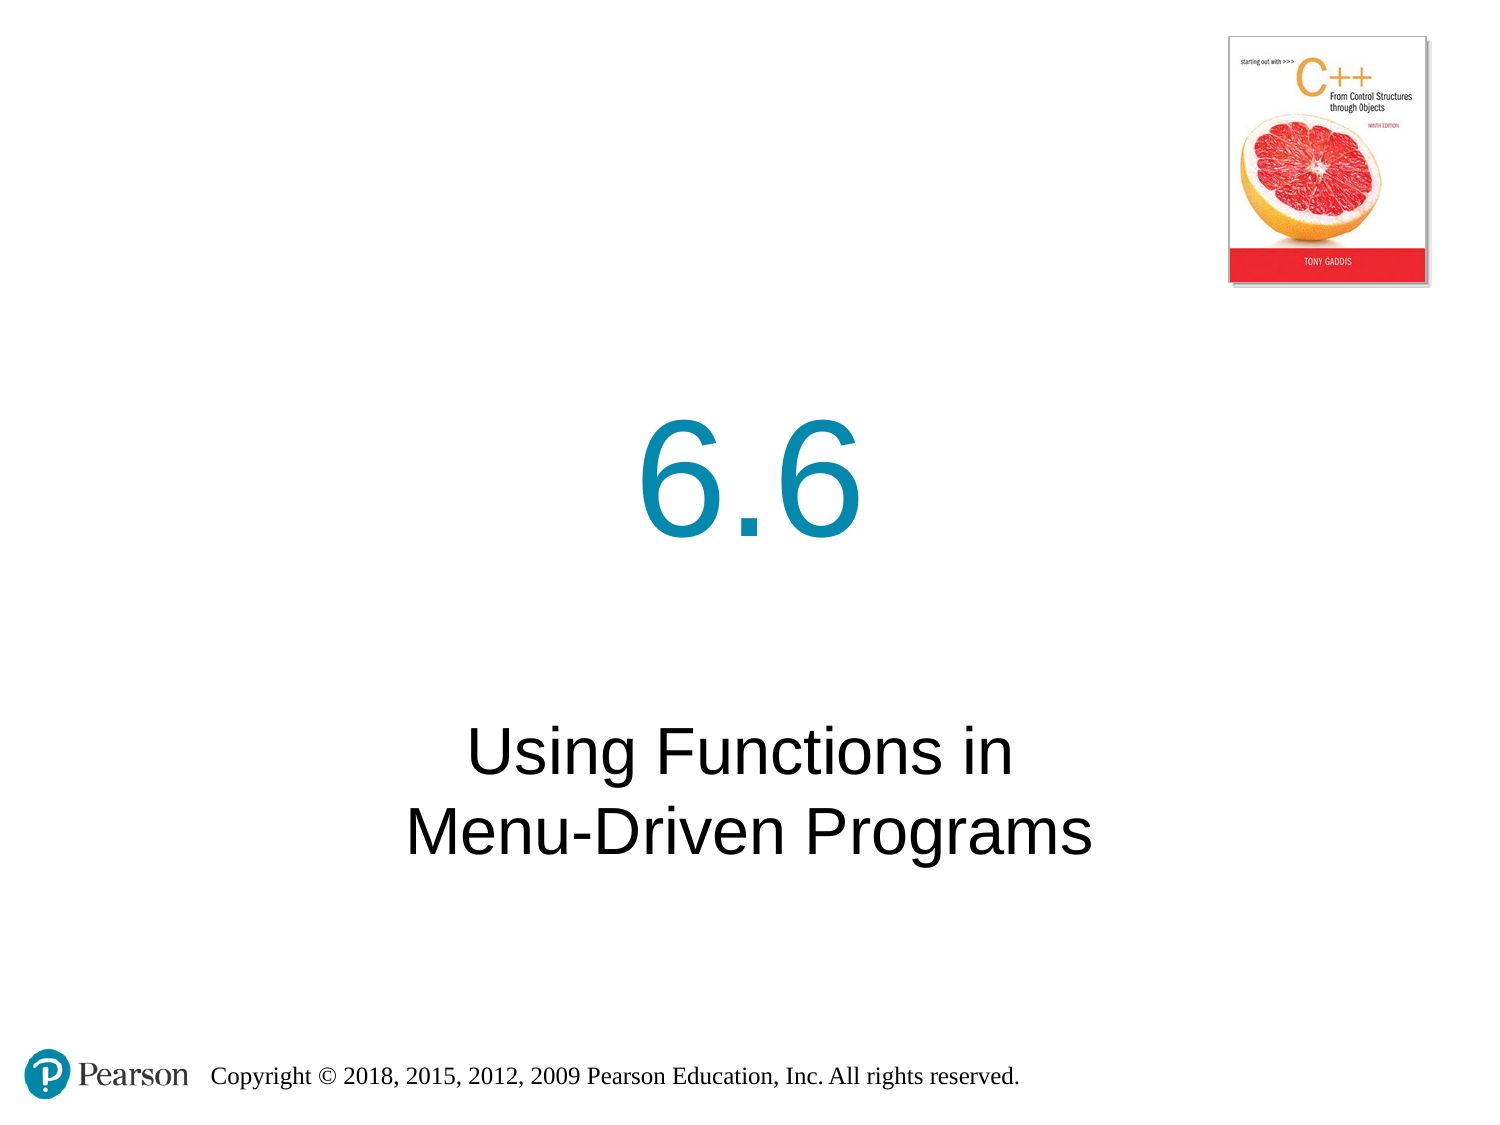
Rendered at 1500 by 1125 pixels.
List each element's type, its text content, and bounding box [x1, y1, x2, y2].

subtitle Using Functions in Menu-Driven Programs [225, 699, 1276, 988]
title 6.6 [112, 349, 1388, 591]
